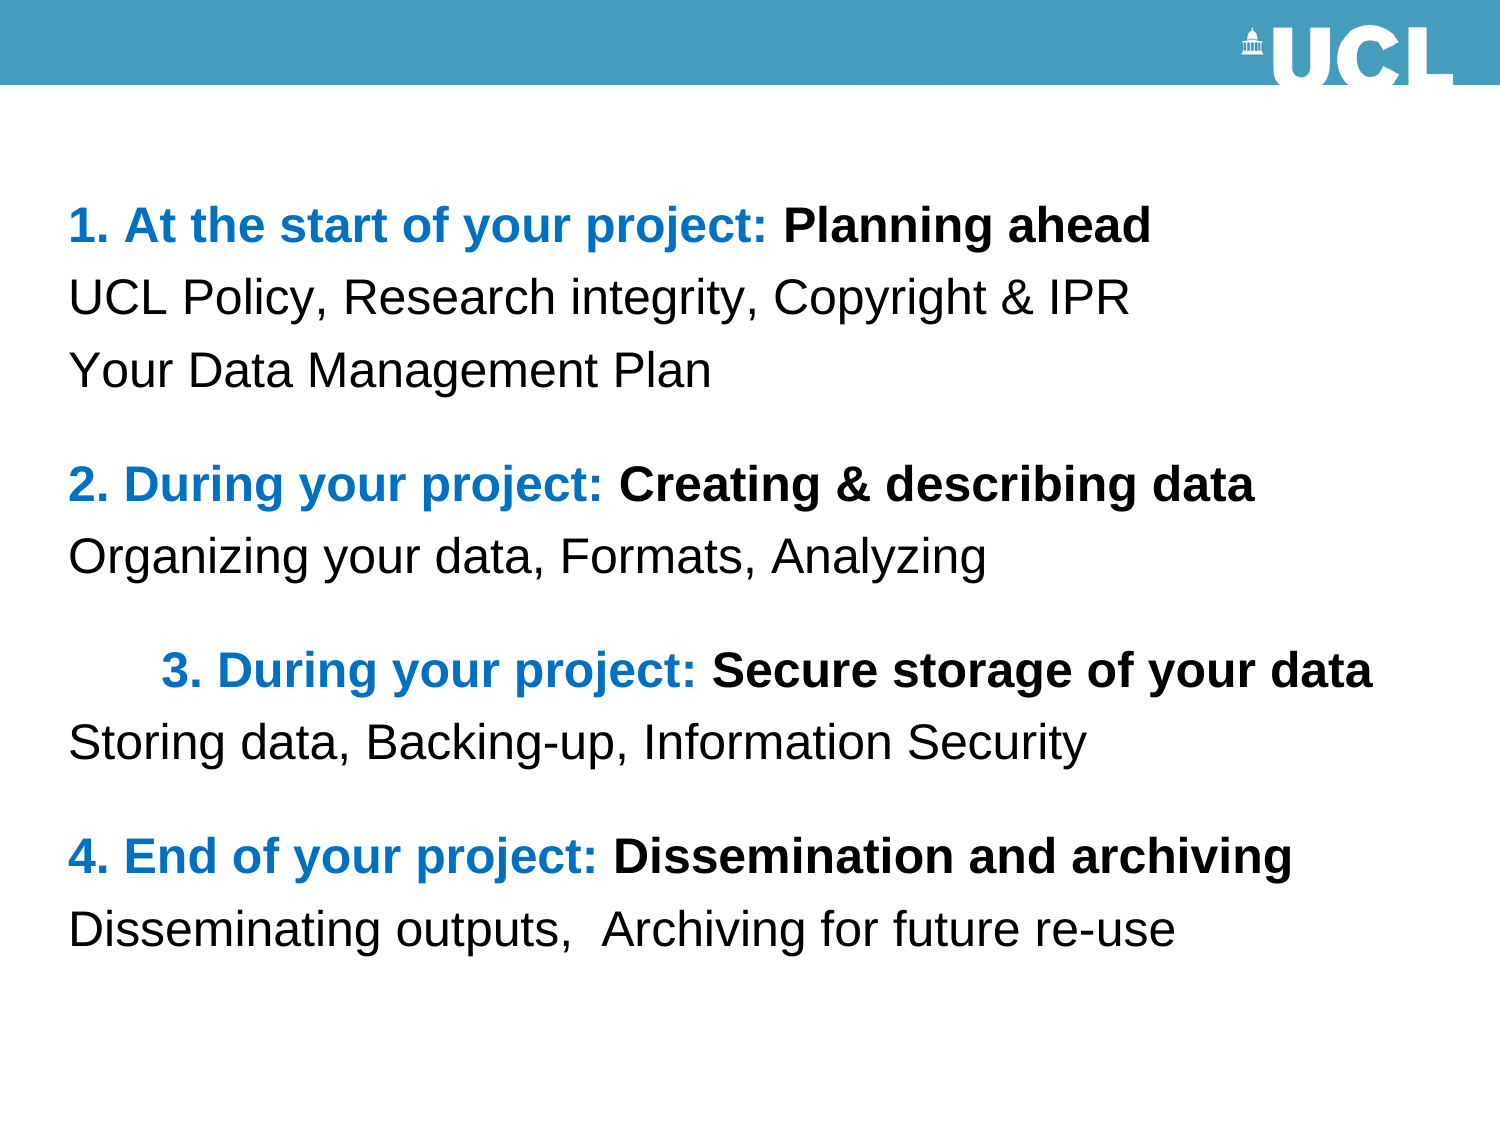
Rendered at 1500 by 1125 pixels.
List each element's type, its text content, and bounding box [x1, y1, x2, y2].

list 1. At the start of your project: Planning ahead UCL Policy, Research integrity, Copyright & IPR Your Data Management Plan 2. During your project: Creating & describing data Organizing your data, Formats, Analyzing 3. During your project: Secure storage of your data Storing data, Backing-up, Information Security 4. End of your project: Dissemination and archiving Disseminating outputs, Archiving for future re-use [53, 184, 1446, 1071]
